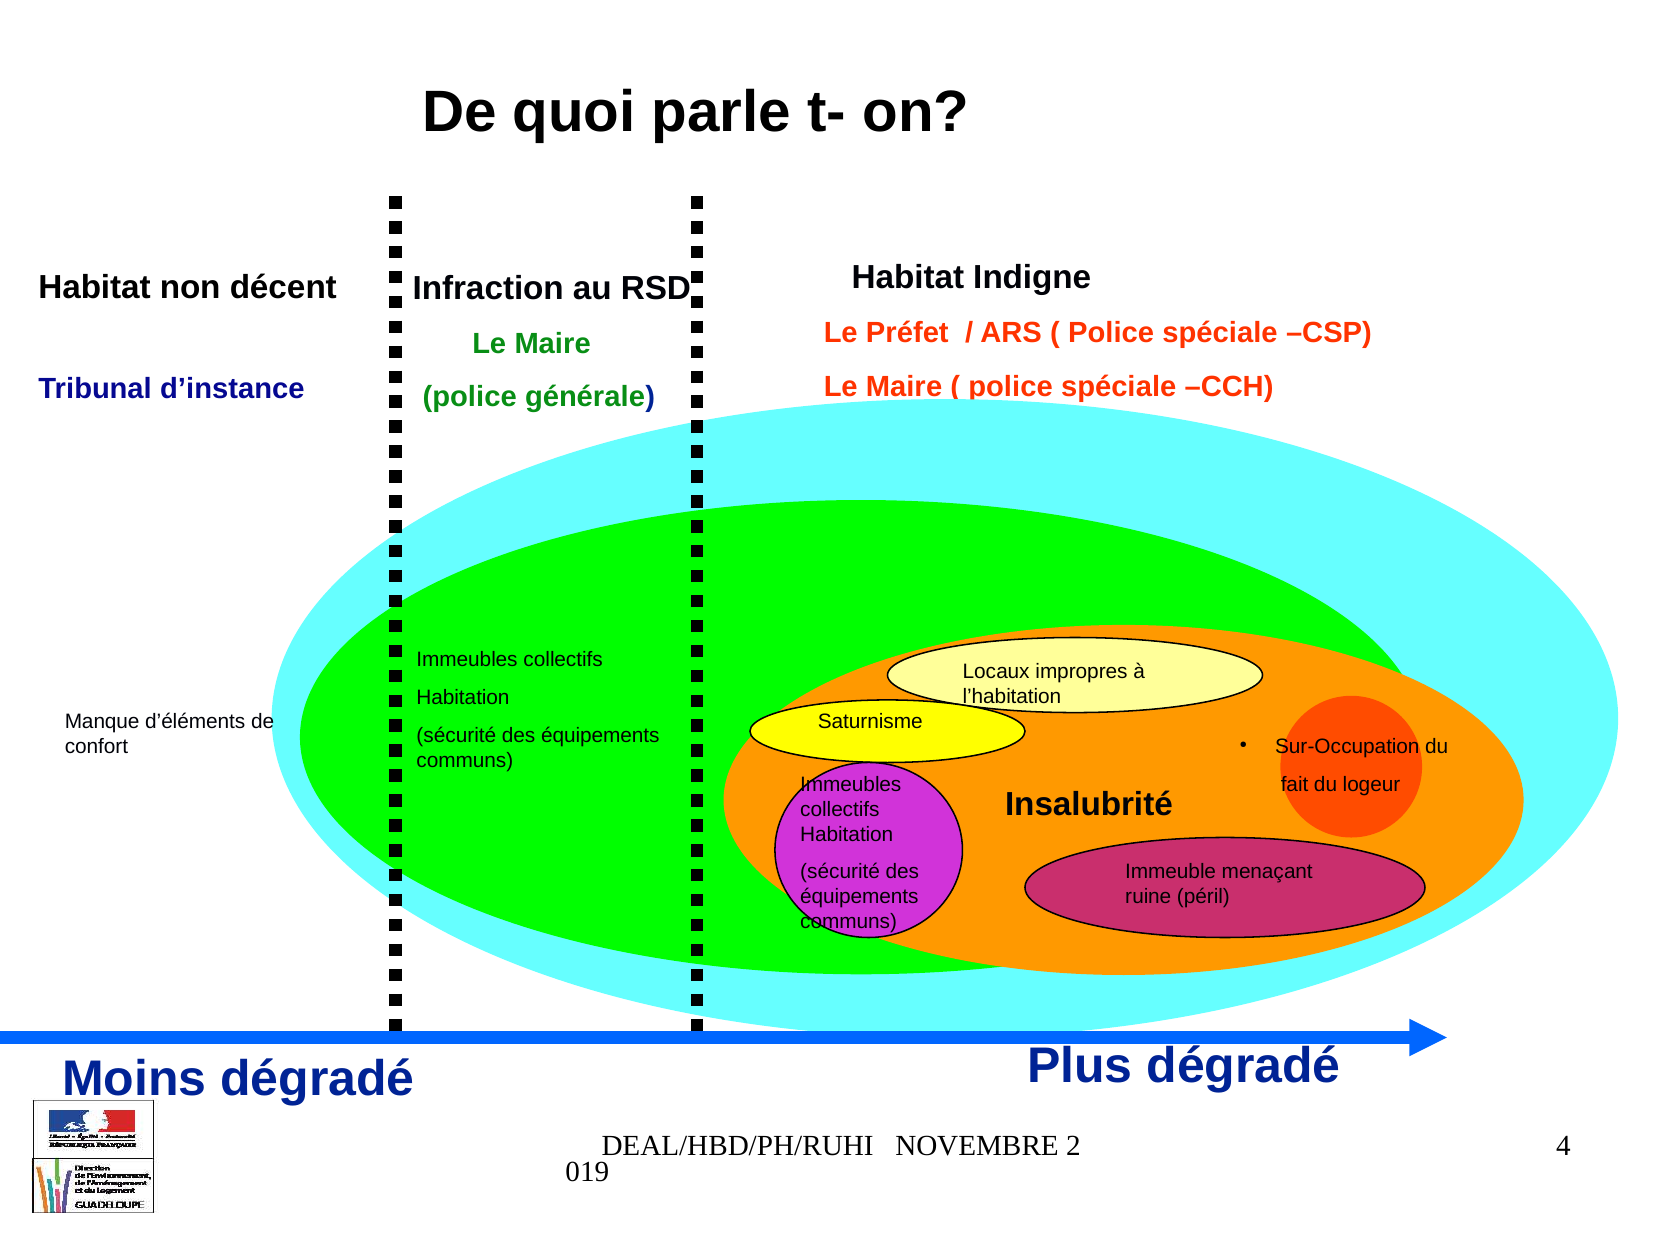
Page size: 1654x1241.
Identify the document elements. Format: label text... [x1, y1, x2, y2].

text_box Habitat Indigne Le Préfet / ARS ( Police spéciale –CSP) Le Maire ( police spéciale –CCH) [809, 247, 1583, 410]
text_box Locaux impropres à l’habitation [912, 649, 1263, 716]
text_box Immeubles collectifs Habitation (sécurité des équipements communs) [401, 637, 686, 780]
text_box Plus dégradé [1012, 1044, 1415, 1101]
text_box Habitat non décent Tribunal d’instance [23, 257, 374, 412]
text_box Sur-Occupation du fait du logeur [1224, 724, 1477, 804]
picture [31, 1098, 162, 1213]
text_box Immeubles collectifs Habitation (sécurité des équipements communs) [750, 762, 963, 941]
text_box Infraction au RSD Le Maire (police générale) [374, 212, 789, 420]
text_box Immeuble menaçant ruine (péril) [1074, 849, 1363, 916]
text_box Saturnisme [767, 699, 1026, 741]
text_box Manque d’éléments de confort [50, 699, 298, 766]
text_box Plus dégradé [1012, 1024, 1409, 1031]
text_box De quoi parle t- on? [354, 47, 1359, 142]
text_box [272, 399, 1619, 1031]
text_box Moins dégradé [47, 1044, 591, 1113]
text_box Insalubrité [962, 774, 1247, 831]
